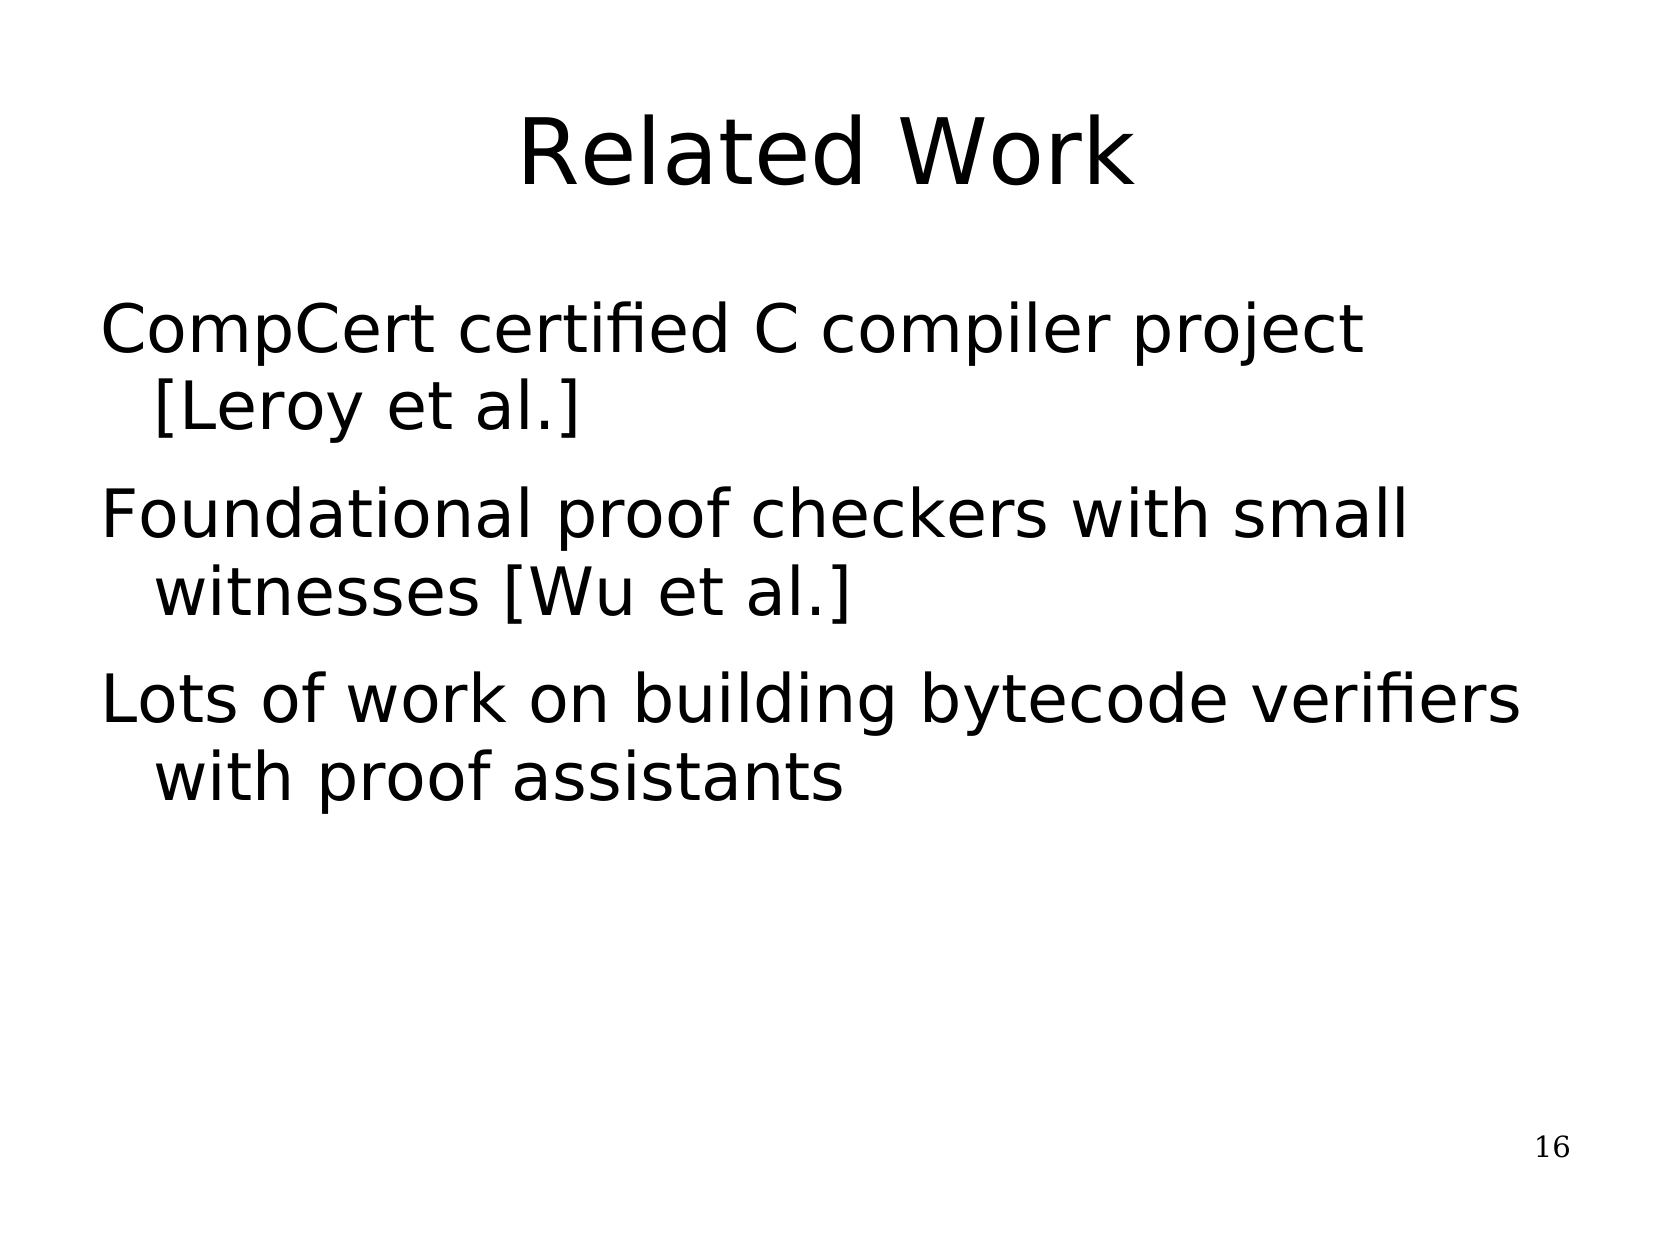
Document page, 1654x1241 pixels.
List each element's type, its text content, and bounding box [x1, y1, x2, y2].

title Related Work [82, 49, 1571, 257]
list CompCert certified C compiler project [Leroy et al.] Foundational proof checkers with small witnesses [Wu et al.] Lots of work on building bytecode verifiers with proof assistants [82, 290, 1571, 1109]
